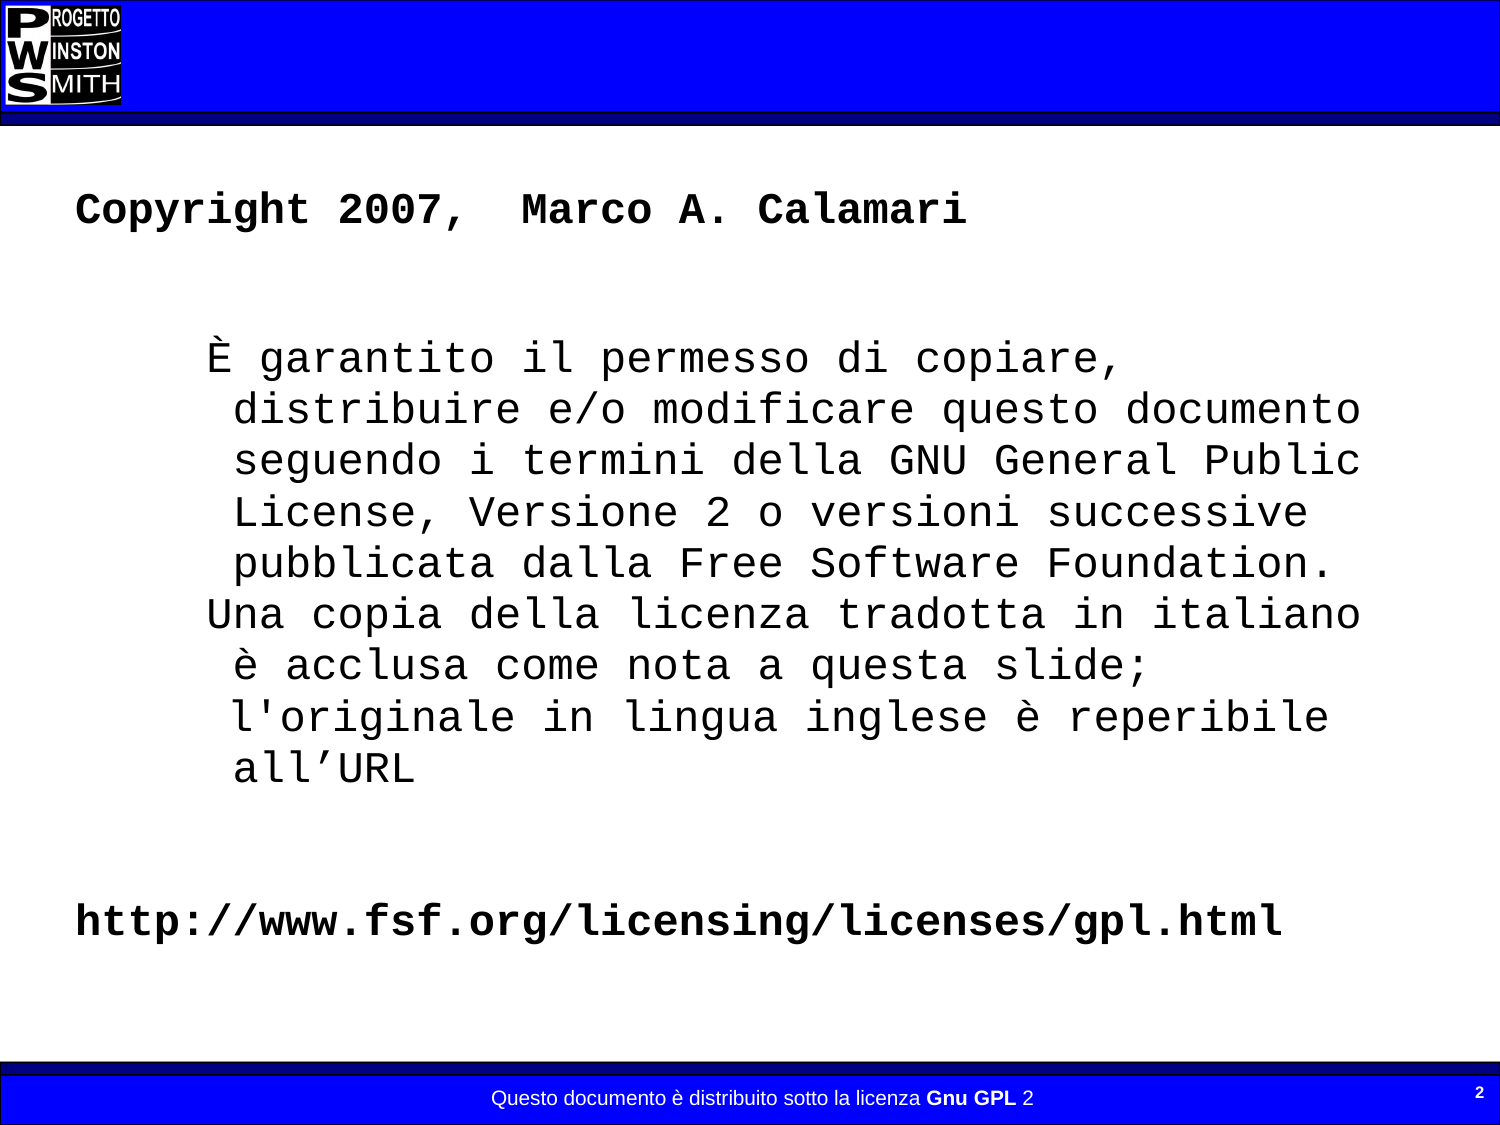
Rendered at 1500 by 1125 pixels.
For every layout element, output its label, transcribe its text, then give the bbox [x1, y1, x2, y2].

picture [5, 5, 121, 105]
text_box Copyright 2007, Marco A. Calamari È garantito il permesso di copiare, distribuire e/o modificare questo documento seguendo i termini della GNU General Public License, Versione 2 o versioni successive pubblicata dalla Free Software Foundation. Una copia della licenza tradotta in italiano è acclusa come nota a questa slide; l'originale in lingua inglese è reperibile all’URL http://www.fsf.org/licensing/licenses/gpl.html [59, 305, 1382, 881]
